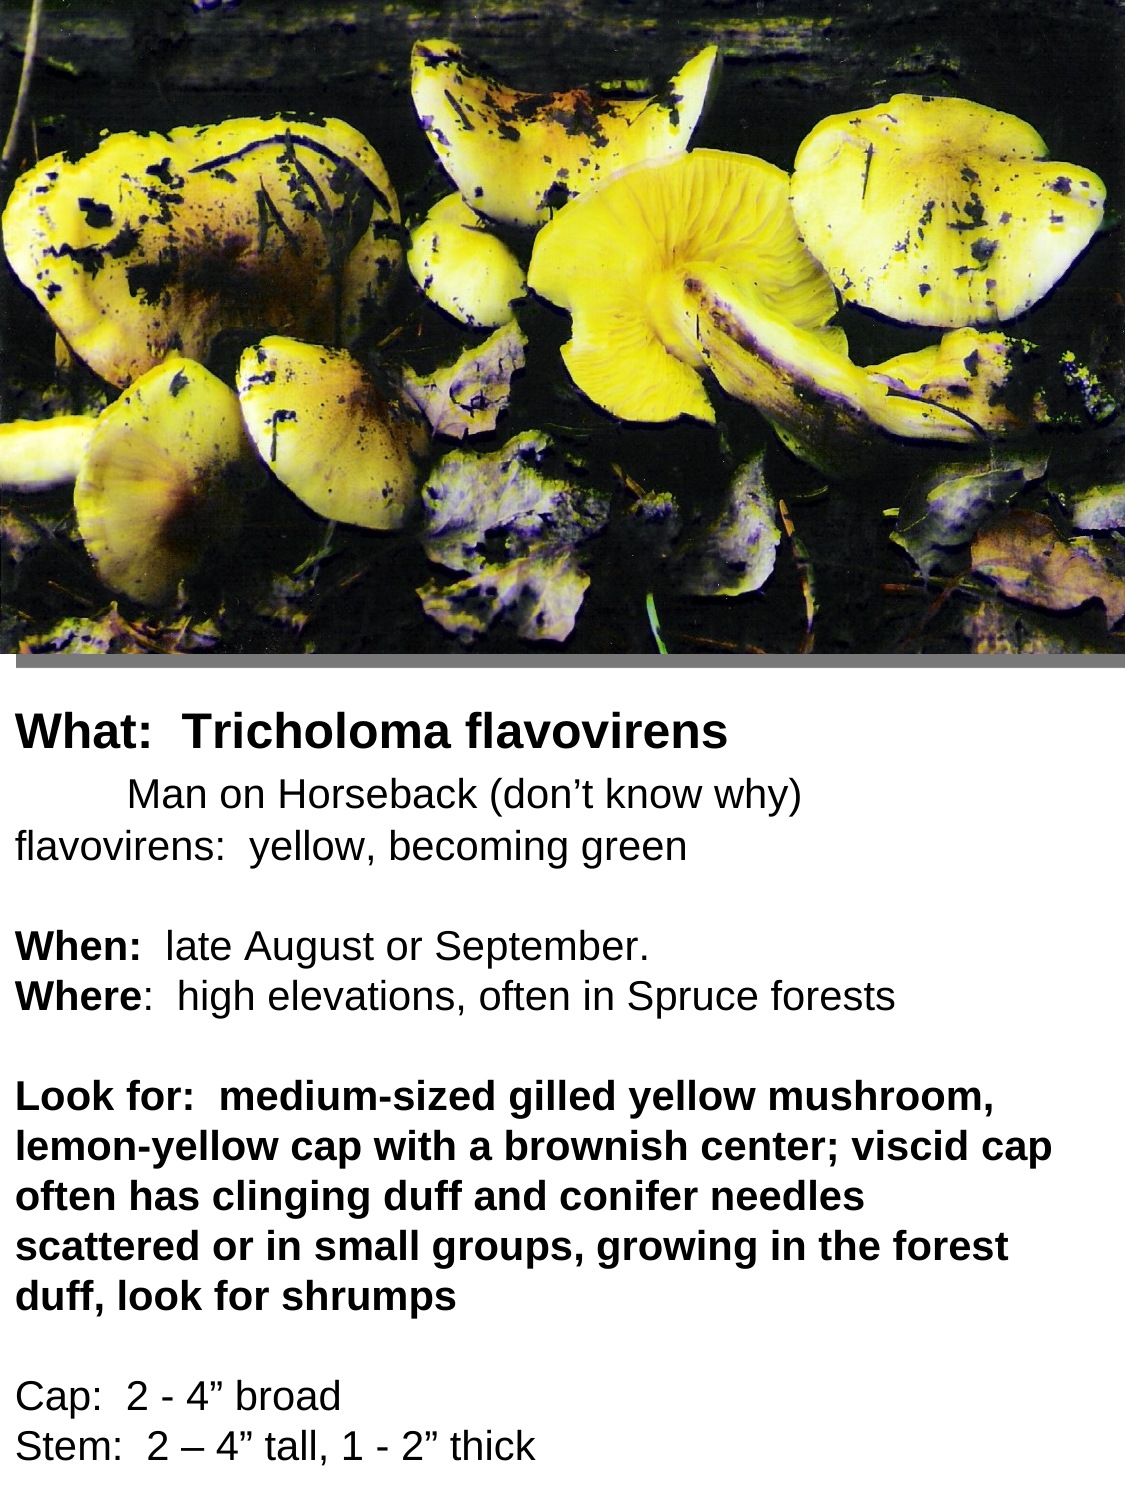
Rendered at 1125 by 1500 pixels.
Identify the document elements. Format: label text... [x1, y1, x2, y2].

picture [0, 0, 1125, 654]
text_box What: Tricholoma flavovirens Man on Horseback (don’t know why) flavovirens: yellow, becoming green When: late August or September. Where: high elevations, often in Spruce forests Look for: medium-sized gilled yellow mushroom, lemon-yellow cap with a brownish center; viscid cap often has clinging duff and conifer needles scattered or in small groups, growing in the forest duff, look for shrumps Cap: 2 - 4” broad Stem: 2 – 4” tall, 1 - 2” thick [0, 691, 1125, 1477]
